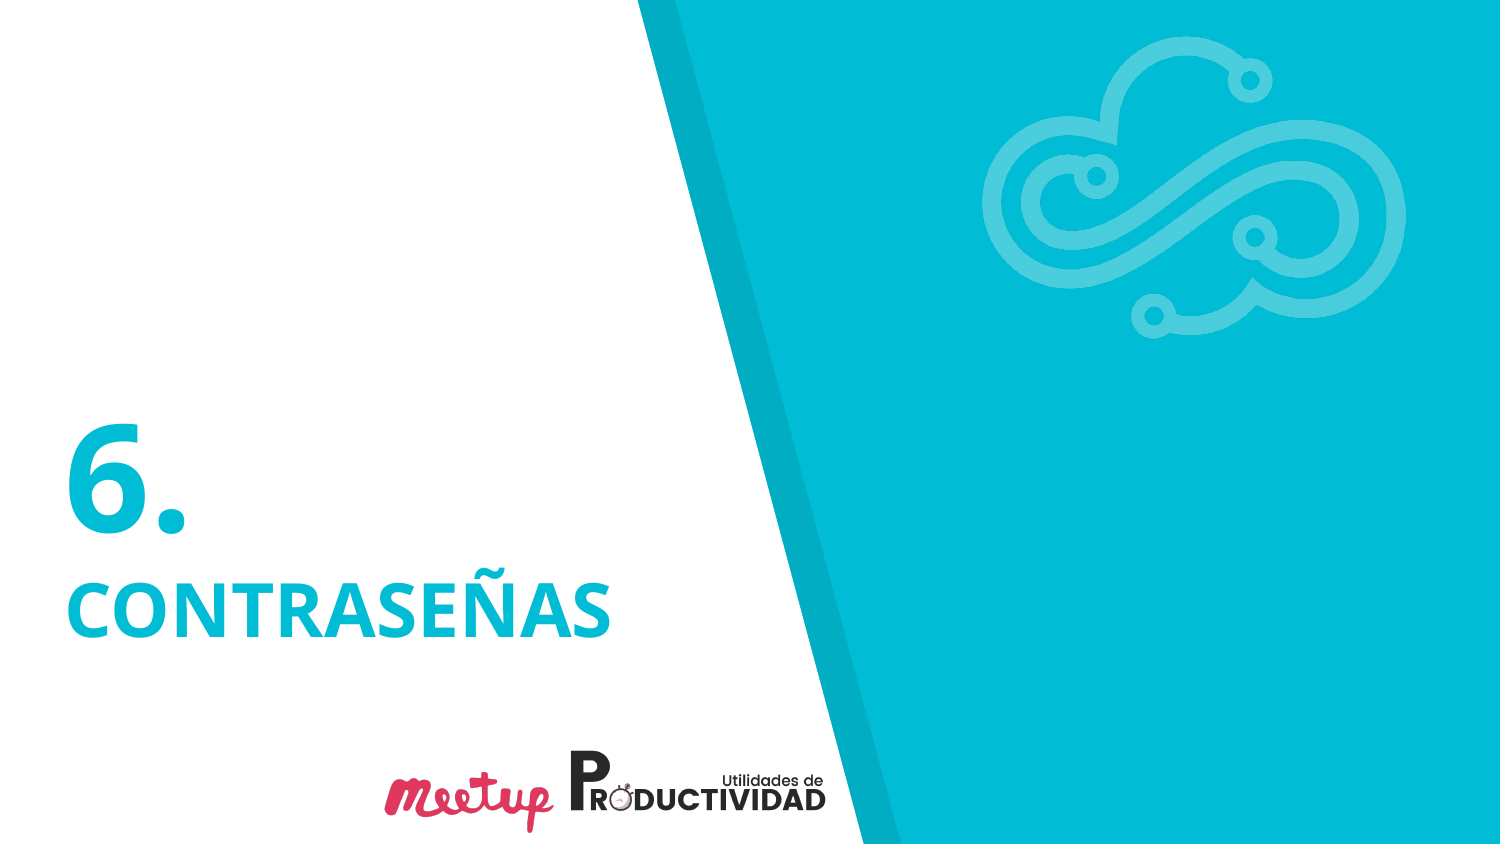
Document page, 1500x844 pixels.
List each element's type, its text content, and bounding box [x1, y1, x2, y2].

picture [383, 769, 556, 835]
picture [974, 22, 1411, 350]
picture [567, 746, 828, 811]
title 6. CONTRASEÑAS [49, 176, 713, 668]
